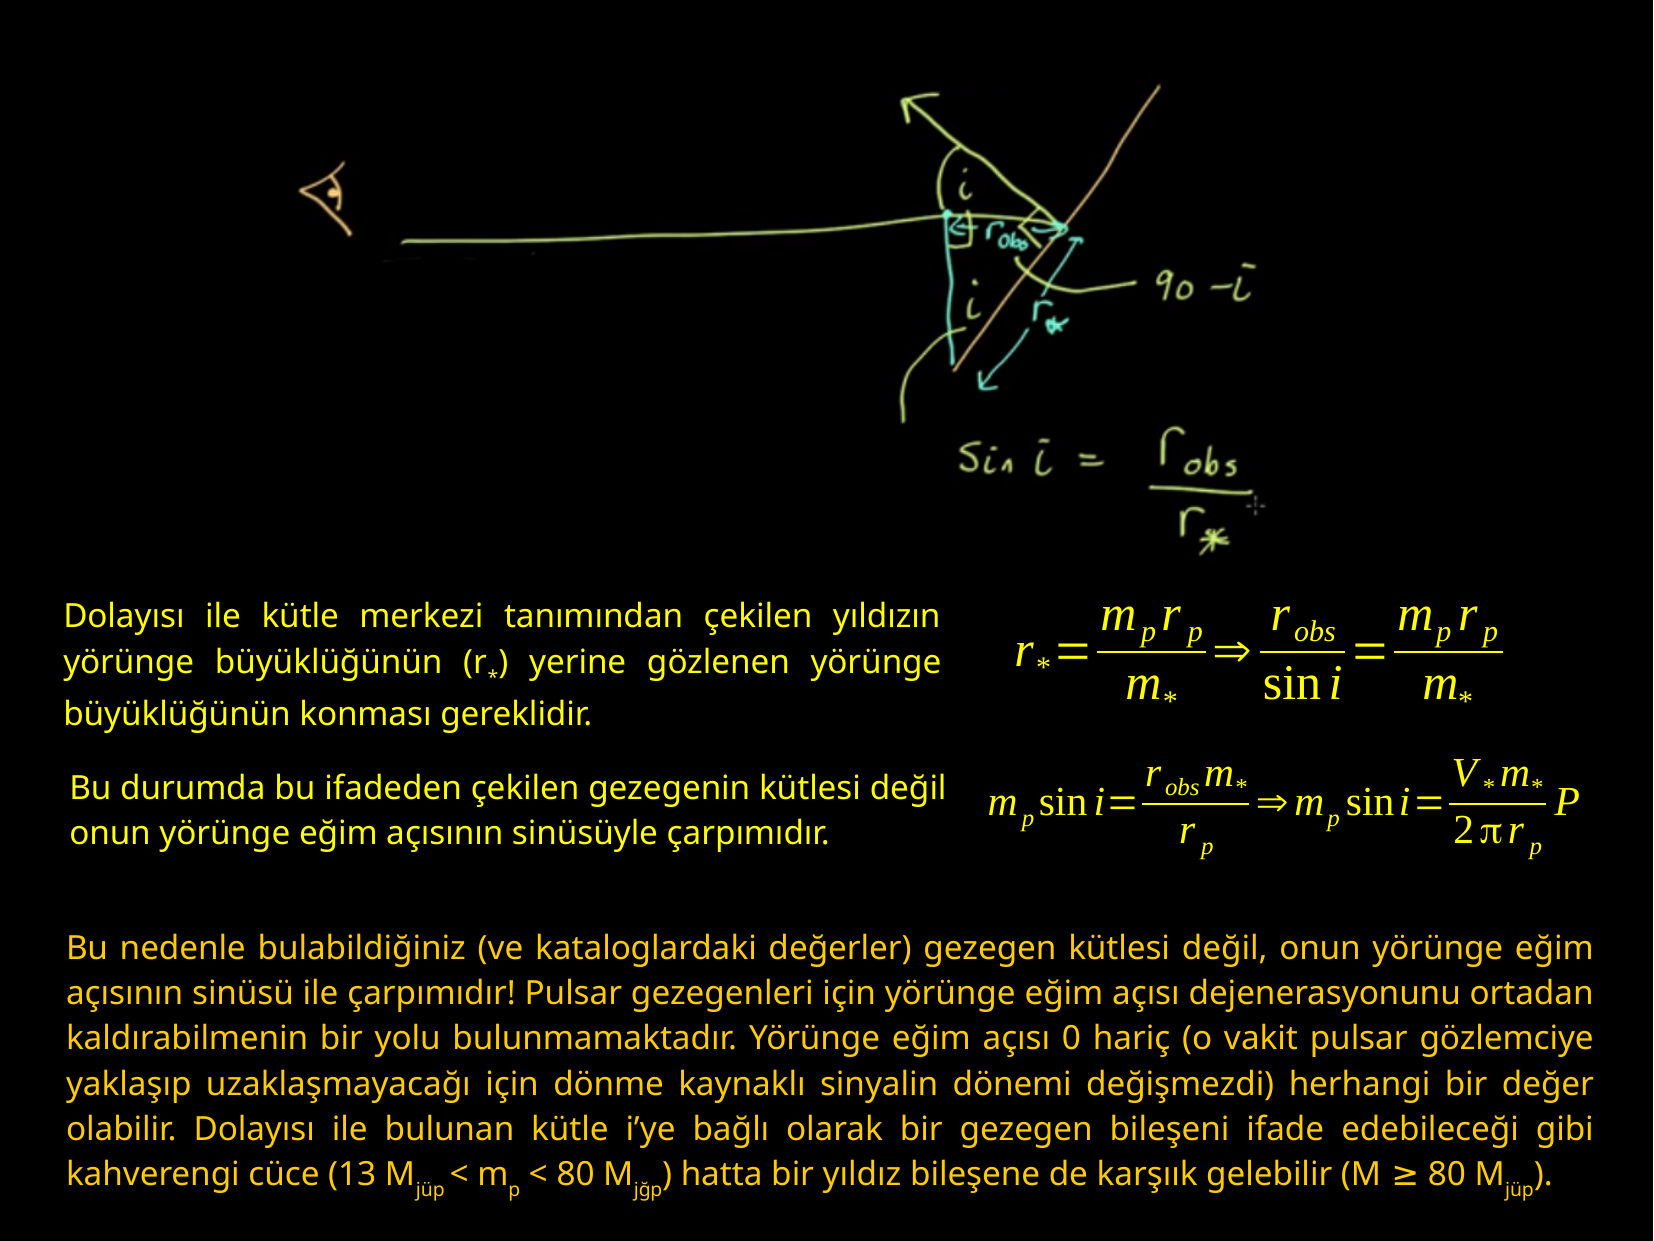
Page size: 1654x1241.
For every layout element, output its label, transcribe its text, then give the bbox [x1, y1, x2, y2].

chart [981, 749, 1588, 860]
text_box Dolayısı ile kütle merkezi tanımından çekilen yıldızın yörünge büyüklüğünün (r*) yerine gözlenen yörünge büyüklüğünün konması gereklidir. [48, 585, 957, 730]
chart [1008, 585, 1511, 719]
picture [288, 17, 1332, 577]
text_box Bu nedenle bulabildiğiniz (ve kataloglardaki değerler) gezegen kütlesi değil, onun yörünge eğim açısının sinüsü ile çarpımıdır! Pulsar gezegenleri için yörünge eğim açısı dejenerasyonunu ortadan kaldırabilmenin bir yolu bulunmamaktadır. Yörünge eğim açısı 0 hariç (o vakit pulsar gözlemciye yaklaşıp uzaklaşmayacağı için dönme kaynaklı sinyalin dönemi değişmezdi) herhangi bir değer olabilir. Dolayısı ile bulunan kütle i’ye bağlı olarak bir gezegen bileşeni ifade edebileceği gibi kahverengi cüce (13 Mjüp < mp < 80 Mjğp) hatta bir yıldız bileşene de karşıık gelebilir (M ≥ 80 Mjüp). [51, 916, 1612, 1231]
text_box Bu durumda bu ifadeden çekilen gezegenin kütlesi değil onun yörünge eğim açısının sinüsüyle çarpımıdır. [54, 756, 963, 901]
